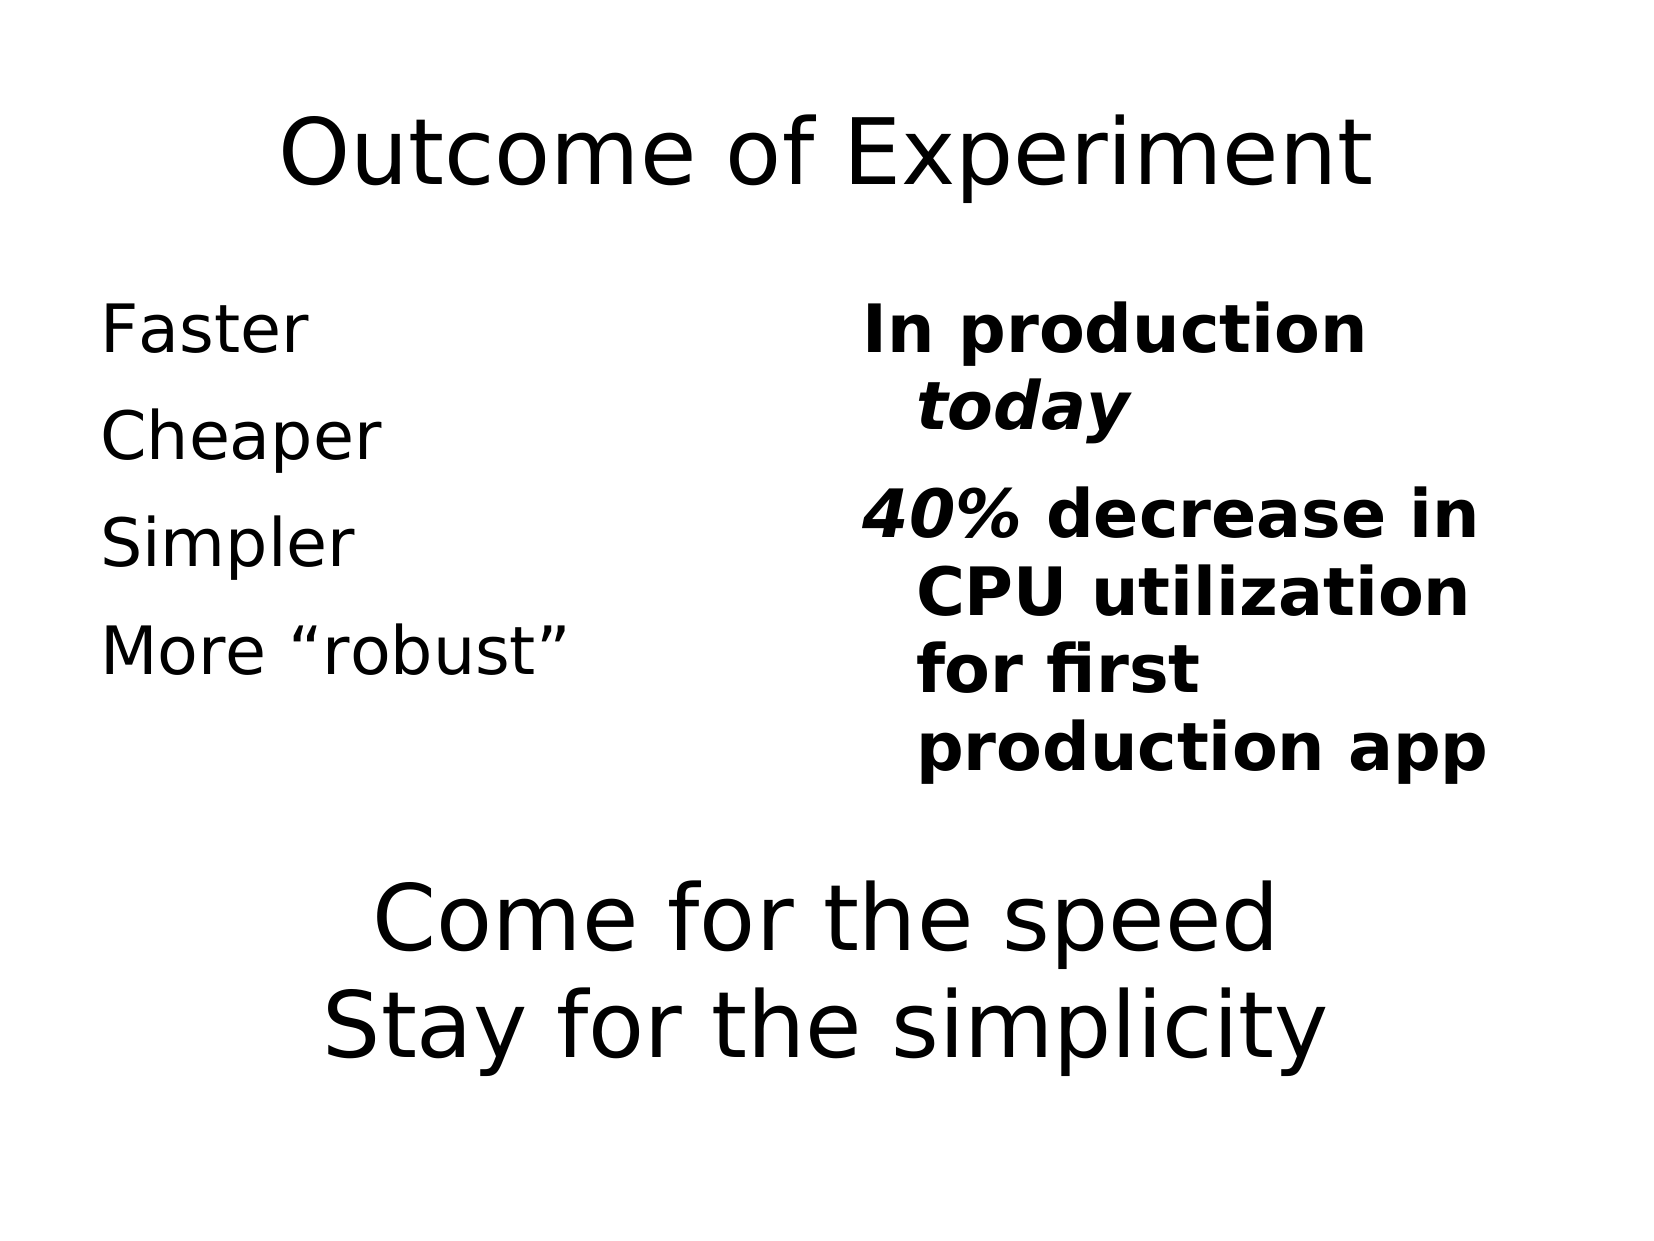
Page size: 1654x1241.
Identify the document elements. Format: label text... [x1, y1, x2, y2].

title [82, 927, 1571, 1164]
title Come for the speed Stay for the simplicity [82, 852, 845, 927]
list In production today 40% decrease in CPU utilization for first production app [845, 290, 1572, 1109]
list Faster Cheaper Simpler More “robust” [82, 290, 809, 852]
title Outcome of Experiment [82, 49, 1571, 257]
